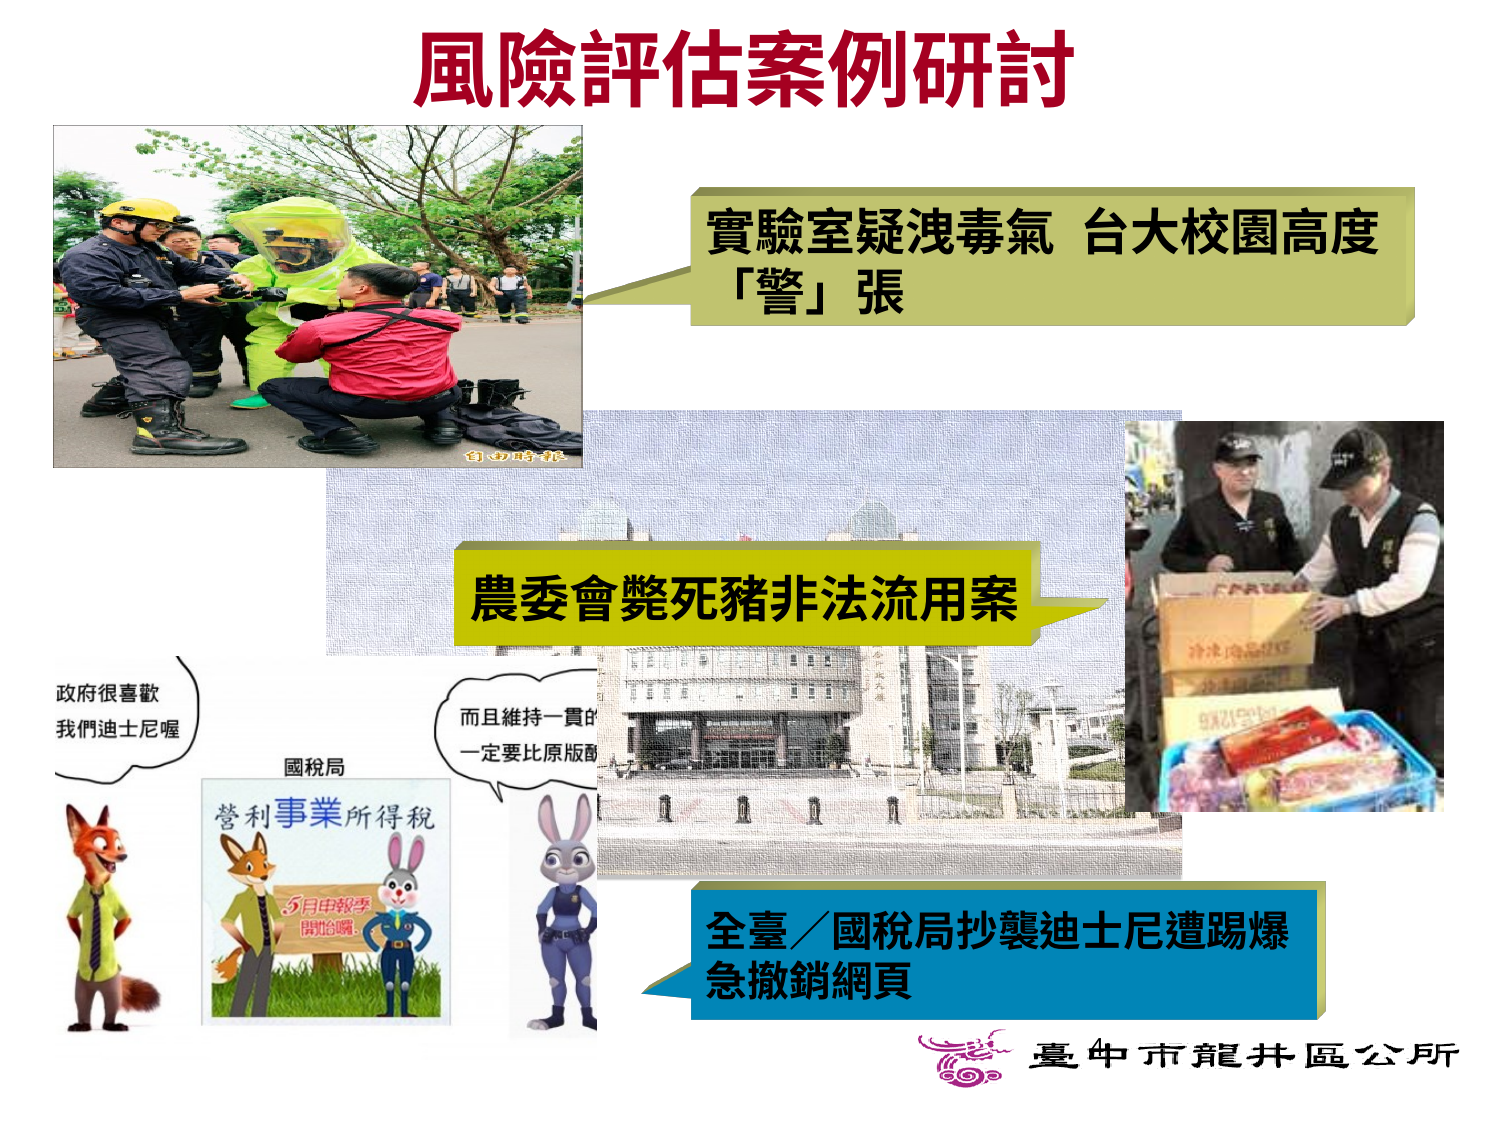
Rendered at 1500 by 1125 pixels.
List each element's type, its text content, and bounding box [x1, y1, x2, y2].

text_box 風險評估案例研討 [35, 8, 1455, 125]
picture [53, 125, 583, 469]
picture [55, 656, 597, 1060]
picture [1125, 421, 1444, 812]
text_box 4 [1074, 1024, 1400, 1103]
